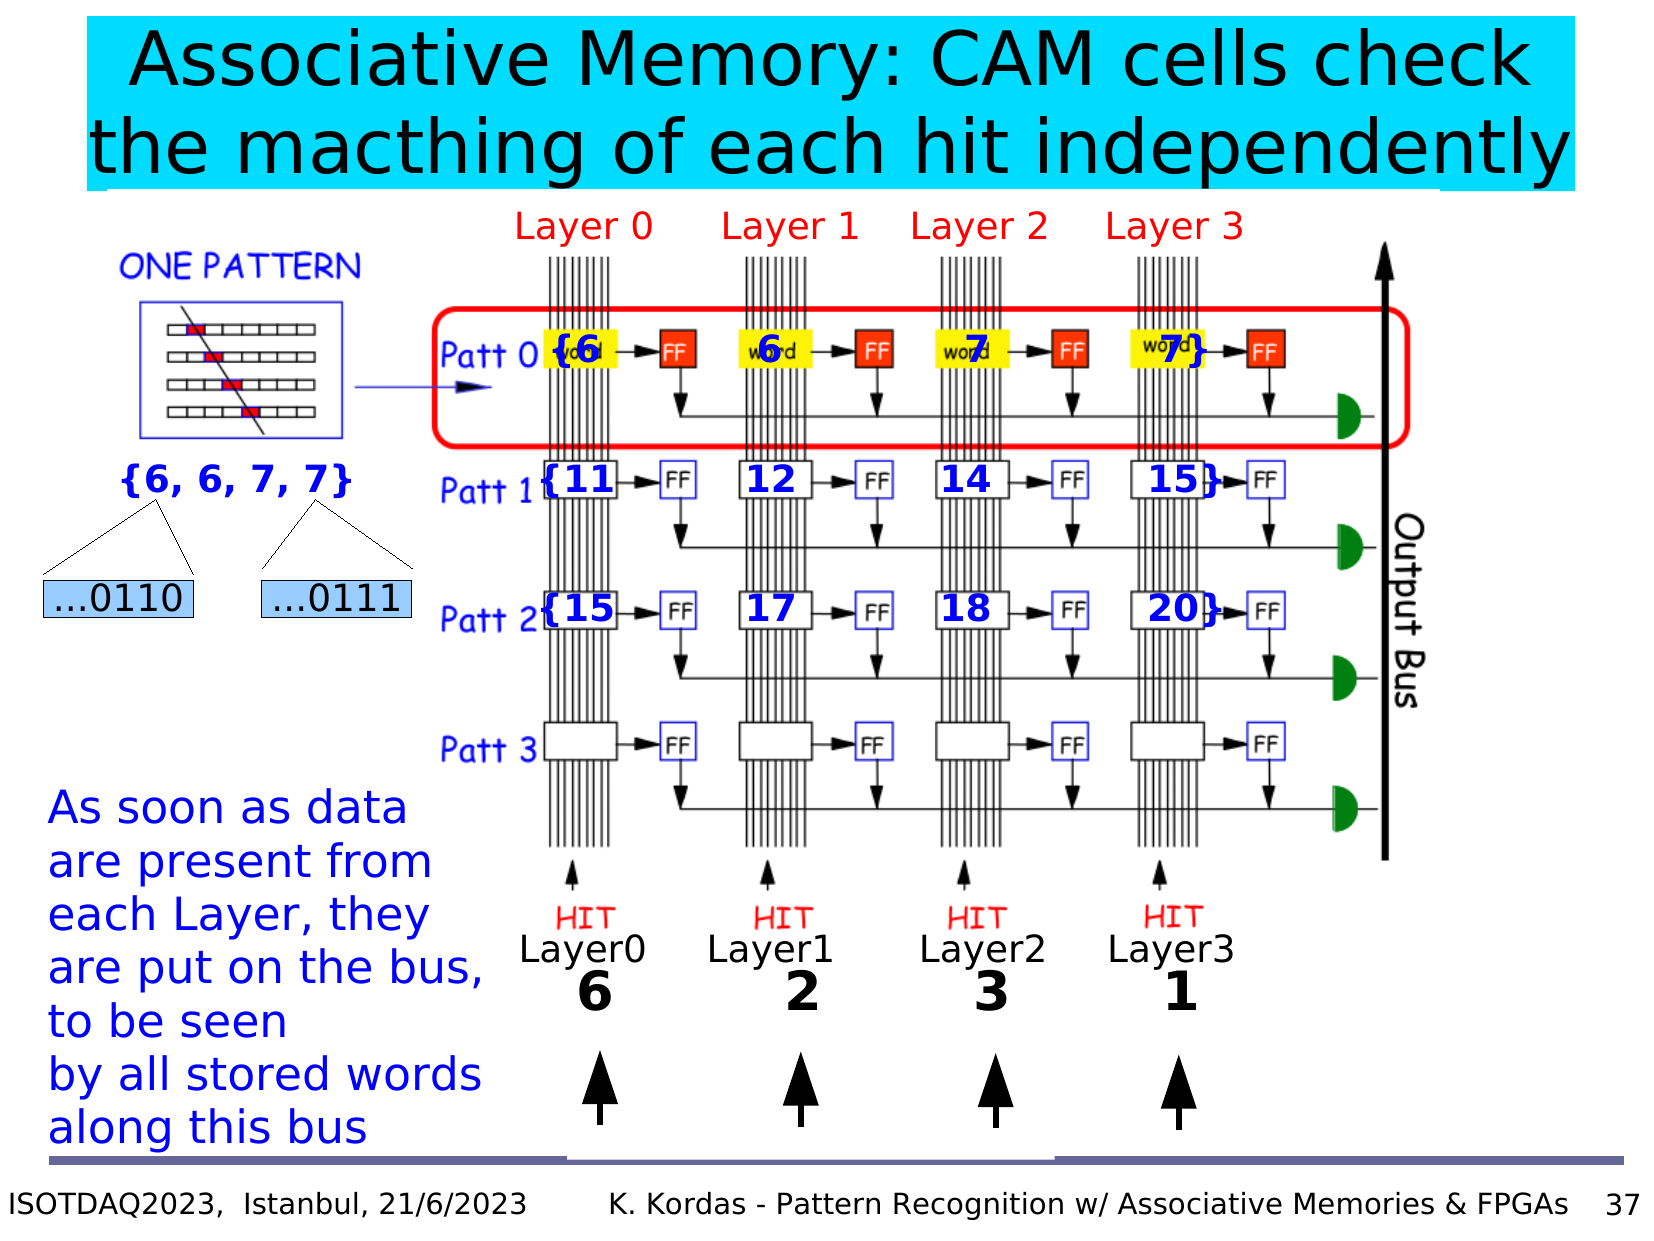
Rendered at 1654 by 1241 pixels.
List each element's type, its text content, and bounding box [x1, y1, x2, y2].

title Associative Memory: CAM cells check the macthing of each hit independently [86, 16, 1576, 192]
text_box Layer 0 [499, 197, 670, 257]
text_box Layer 3 [1089, 197, 1260, 257]
text_box Layer 1 [705, 197, 876, 257]
text_box ...0111 [261, 580, 412, 618]
text_box {6 6 7 7} [533, 320, 1228, 379]
text_box {15 17 18 20} [521, 579, 1242, 639]
text_box [525, 990, 1055, 1160]
text_box {6, 6, 7, 7} [102, 449, 372, 509]
text_box As soon as data are present from each Layer, they are put on the bus, to be seen by all stored words along this bus [32, 774, 515, 1164]
text_box ...0110 [43, 580, 194, 618]
text_box Layer0 Layer1 Layer2 Layer3 [515, 920, 1276, 979]
picture [107, 189, 1440, 940]
text_box 6 2 3 1 [561, 979, 1264, 1031]
text_box Layer 2 [894, 197, 1065, 257]
text_box {11 12 14 15} [521, 449, 1242, 509]
